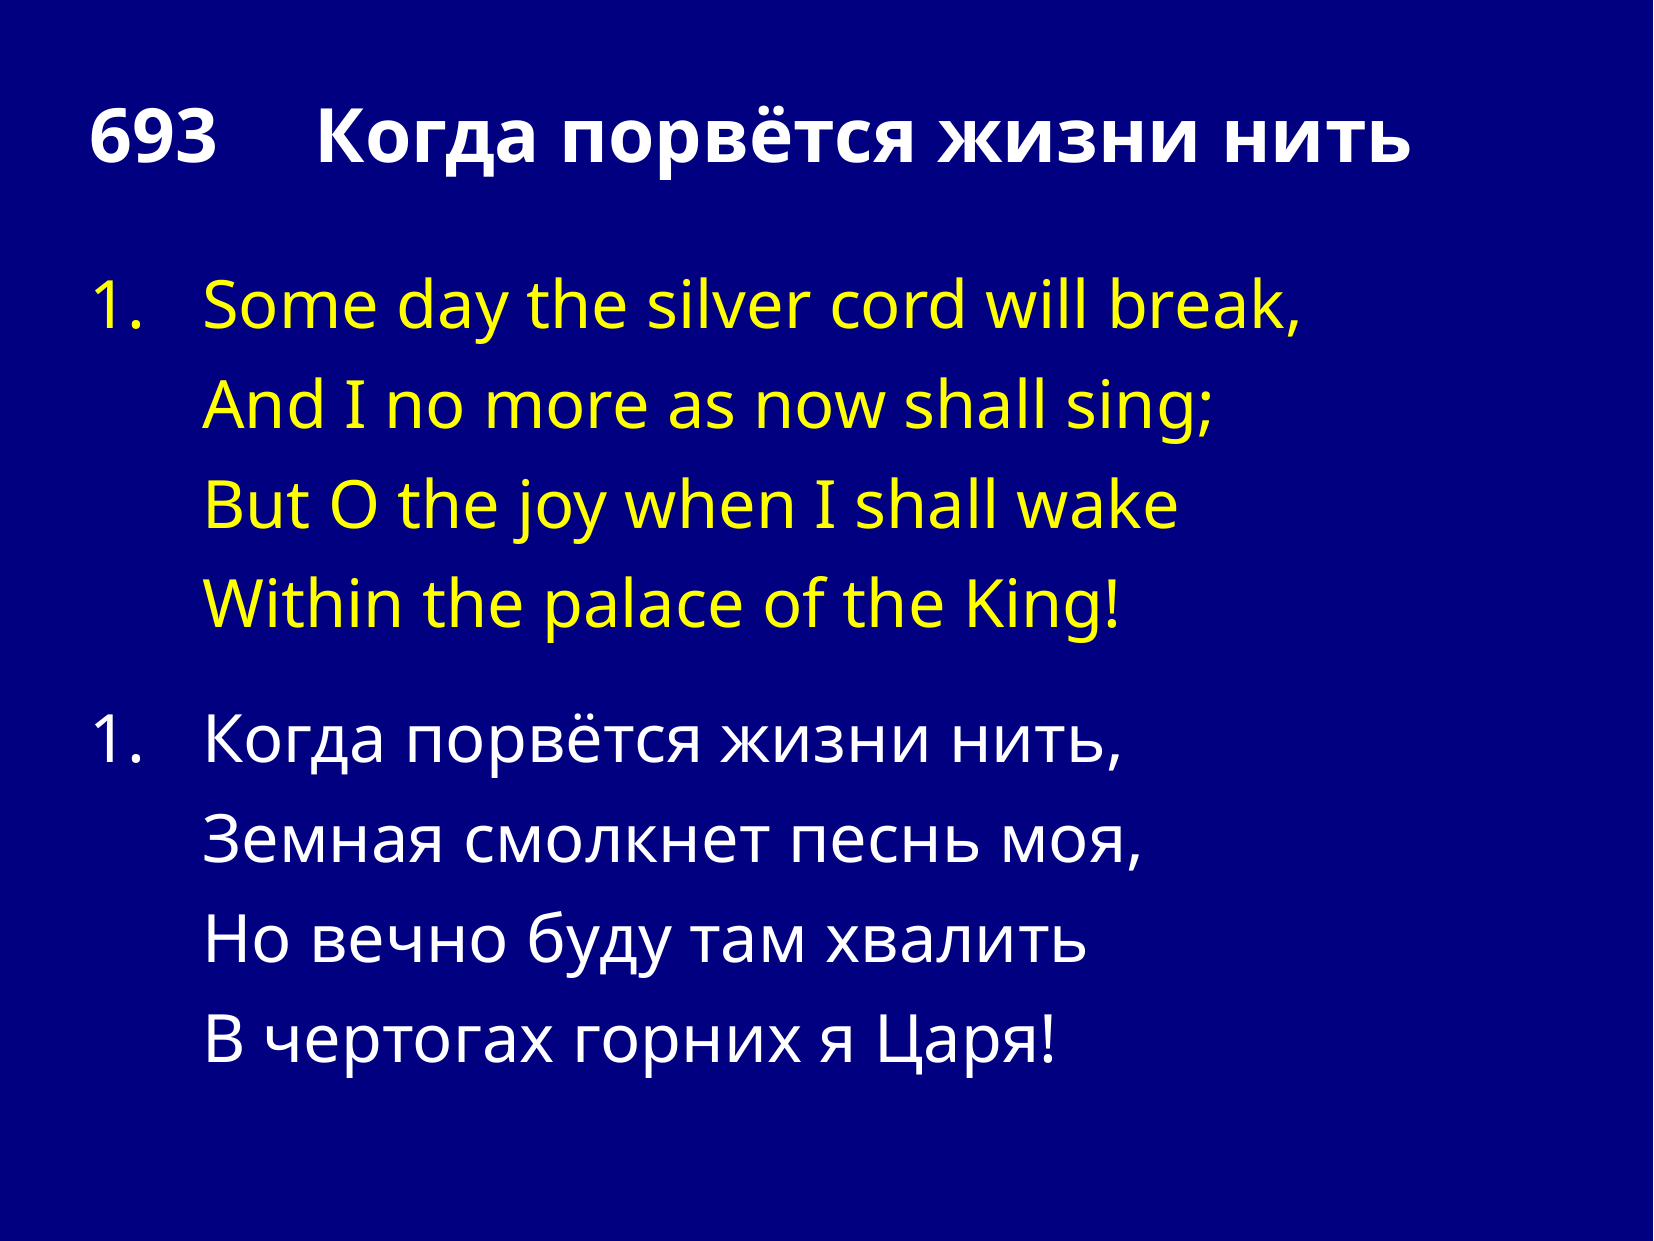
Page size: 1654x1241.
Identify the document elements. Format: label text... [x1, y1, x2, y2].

text_box 1. Some day the silver cord will break, And I no more as now shall sing; But O the joy when I shall wake Within the palace of the King! [75, 188, 1576, 638]
text_box 693 Когда порвётся жизни нить [75, 75, 1576, 188]
text_box 1. Когда порвётся жизни нить, Земная смолкнет песнь моя, Но вечно буду там хвалить В чертогах горних я Царя! [75, 675, 1576, 1163]
